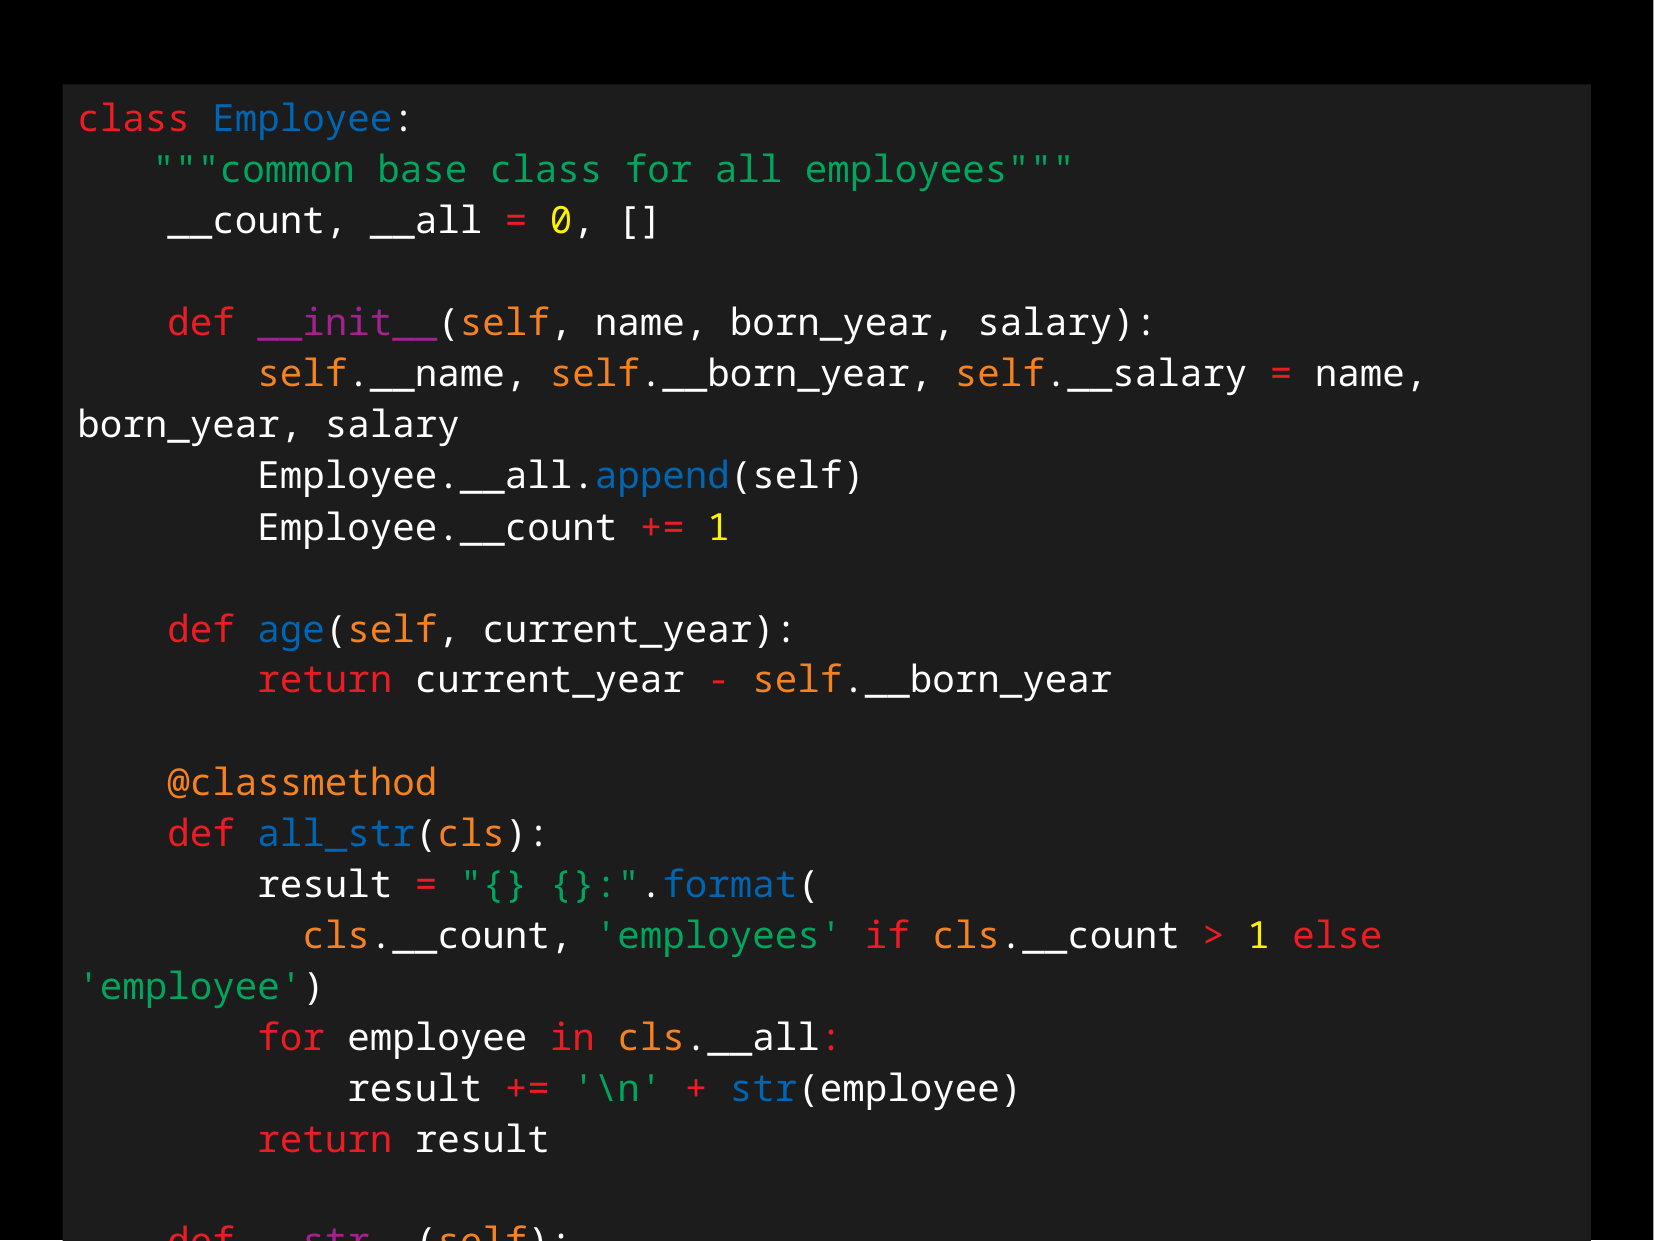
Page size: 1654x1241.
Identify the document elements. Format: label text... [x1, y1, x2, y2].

text_box class Employee: """common base class for all employees""" __count, __all = 0, [] def __init__(self, name, born_year, salary): self.__name, self.__born_year, self.__salary = name, born_year, salary Employee.__all.append(self) Employee.__count += 1 def age(self, current_year): return current_year - self.__born_year @classmethod def all_str(cls): result = "{} {}:".format( cls.__count, 'employees' if cls.__count > 1 else 'employee') for employee in cls.__all: result += '\n' + str(employee) return result def __str__(self): return "{} born on {}, salary={}".format( self.__name, self.__born_year, self.__salary) emp1 = Employee("Abolfazl", 1996, 12345) emp2 = Employee("Sarah", 1997, 54321) print(emp1.age(2019)) print(Employee.all_str()) [62, 84, 1591, 1156]
